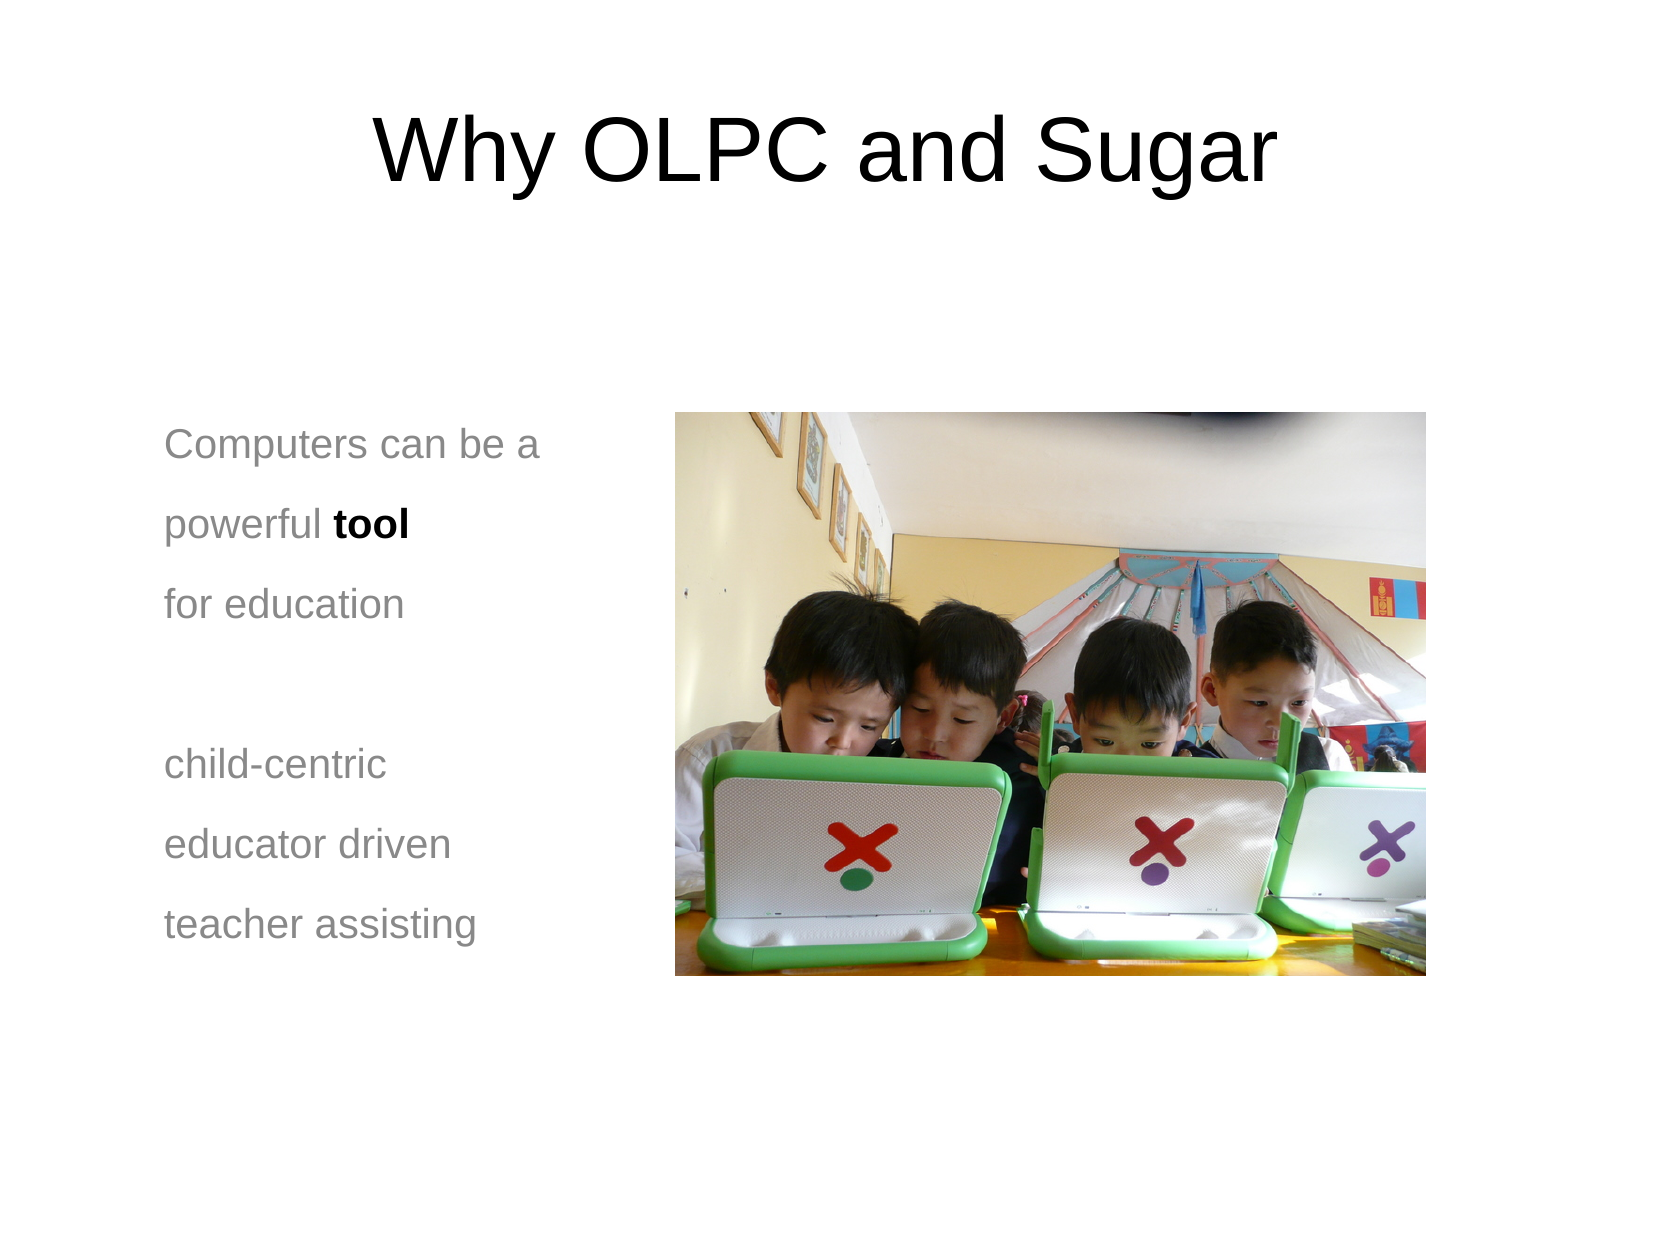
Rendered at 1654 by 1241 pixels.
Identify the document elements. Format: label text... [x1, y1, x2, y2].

list Computers can be a powerful tool for education child-centric educator driven teacher assisting [148, 401, 1424, 1024]
title Why OLPC and Sugar [82, 49, 1571, 257]
picture [675, 412, 1426, 976]
